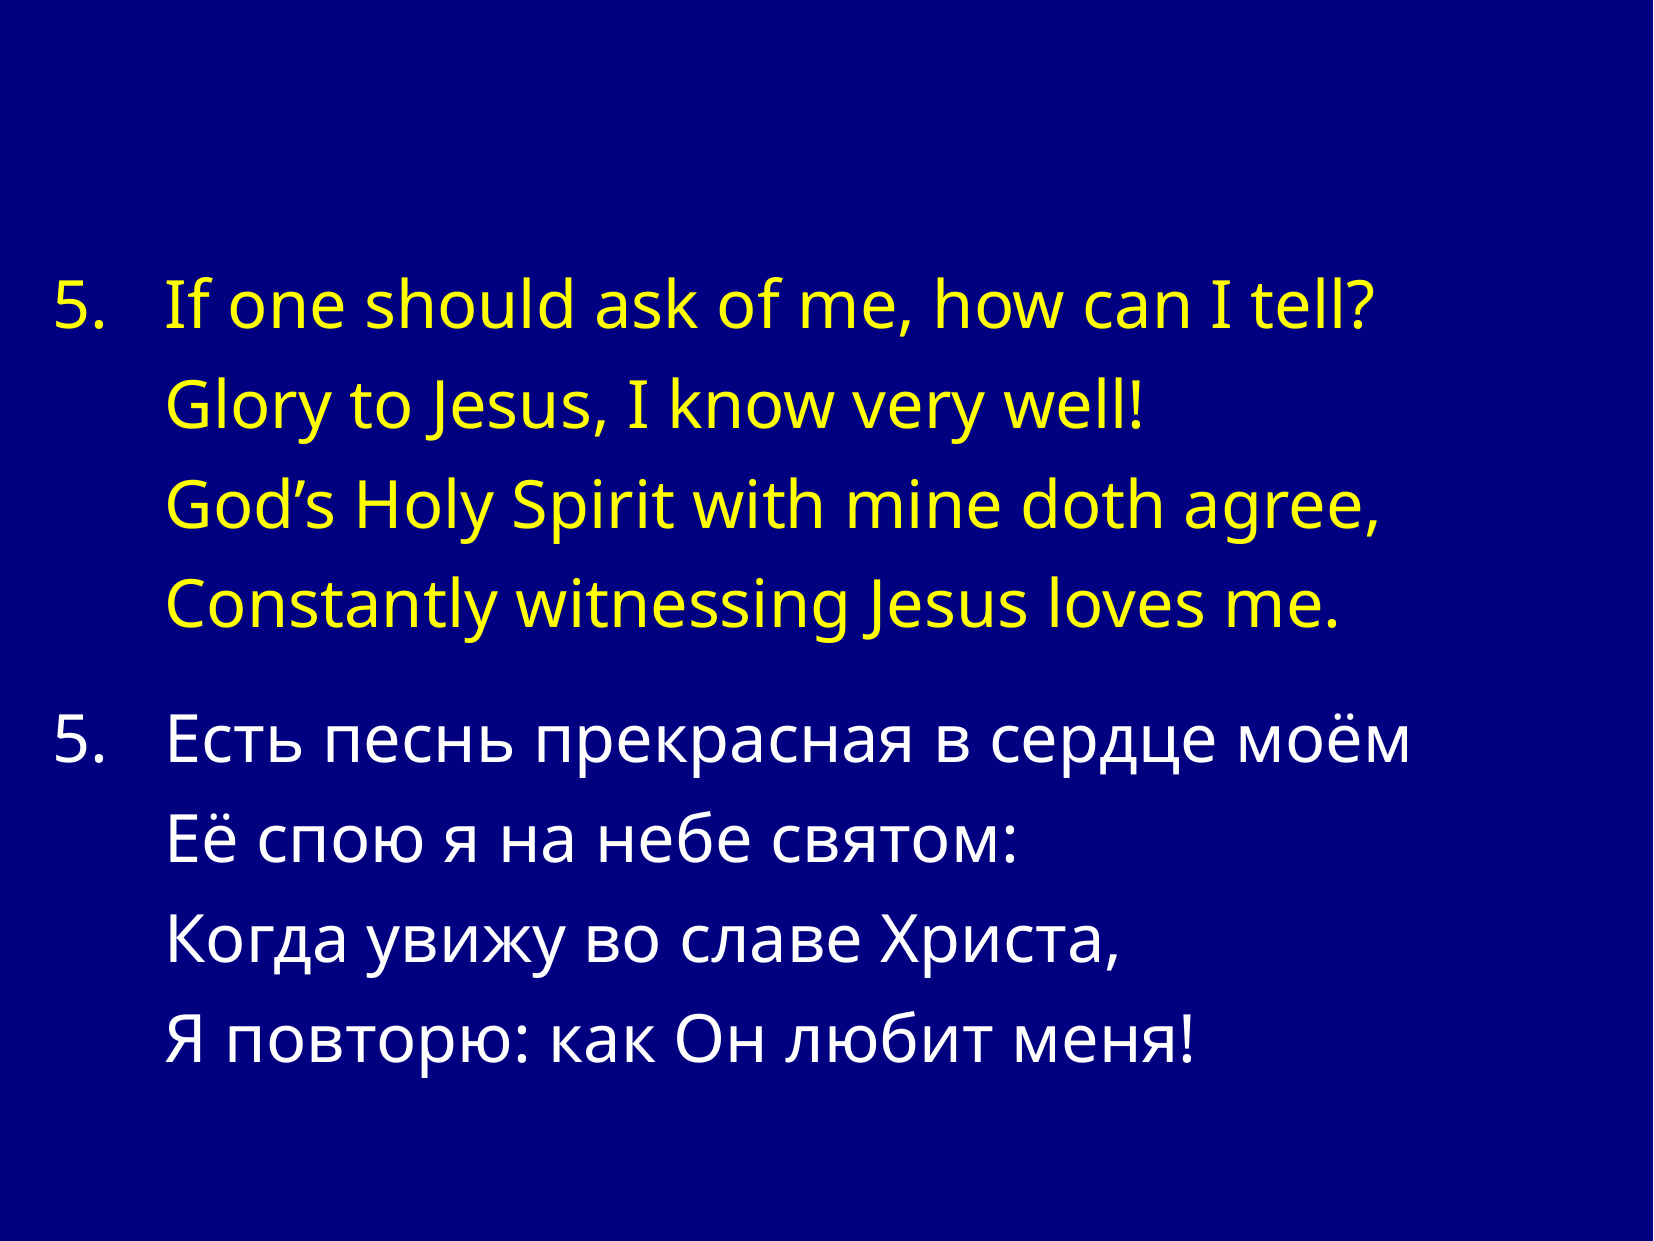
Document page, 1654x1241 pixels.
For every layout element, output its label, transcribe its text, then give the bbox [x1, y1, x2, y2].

text_box 5. If one should ask of me, how can I tell? Glory to Jesus, I know very well! God’s Holy Spirit with mine doth agree, Constantly witnessing Jesus loves me. [37, 150, 1653, 638]
text_box 5. Есть песнь прекрасная в сердце моём Её спою я на небе святом: Когда увижу во славе Христа, Я повторю: как Он любит меня! [37, 675, 1576, 1163]
